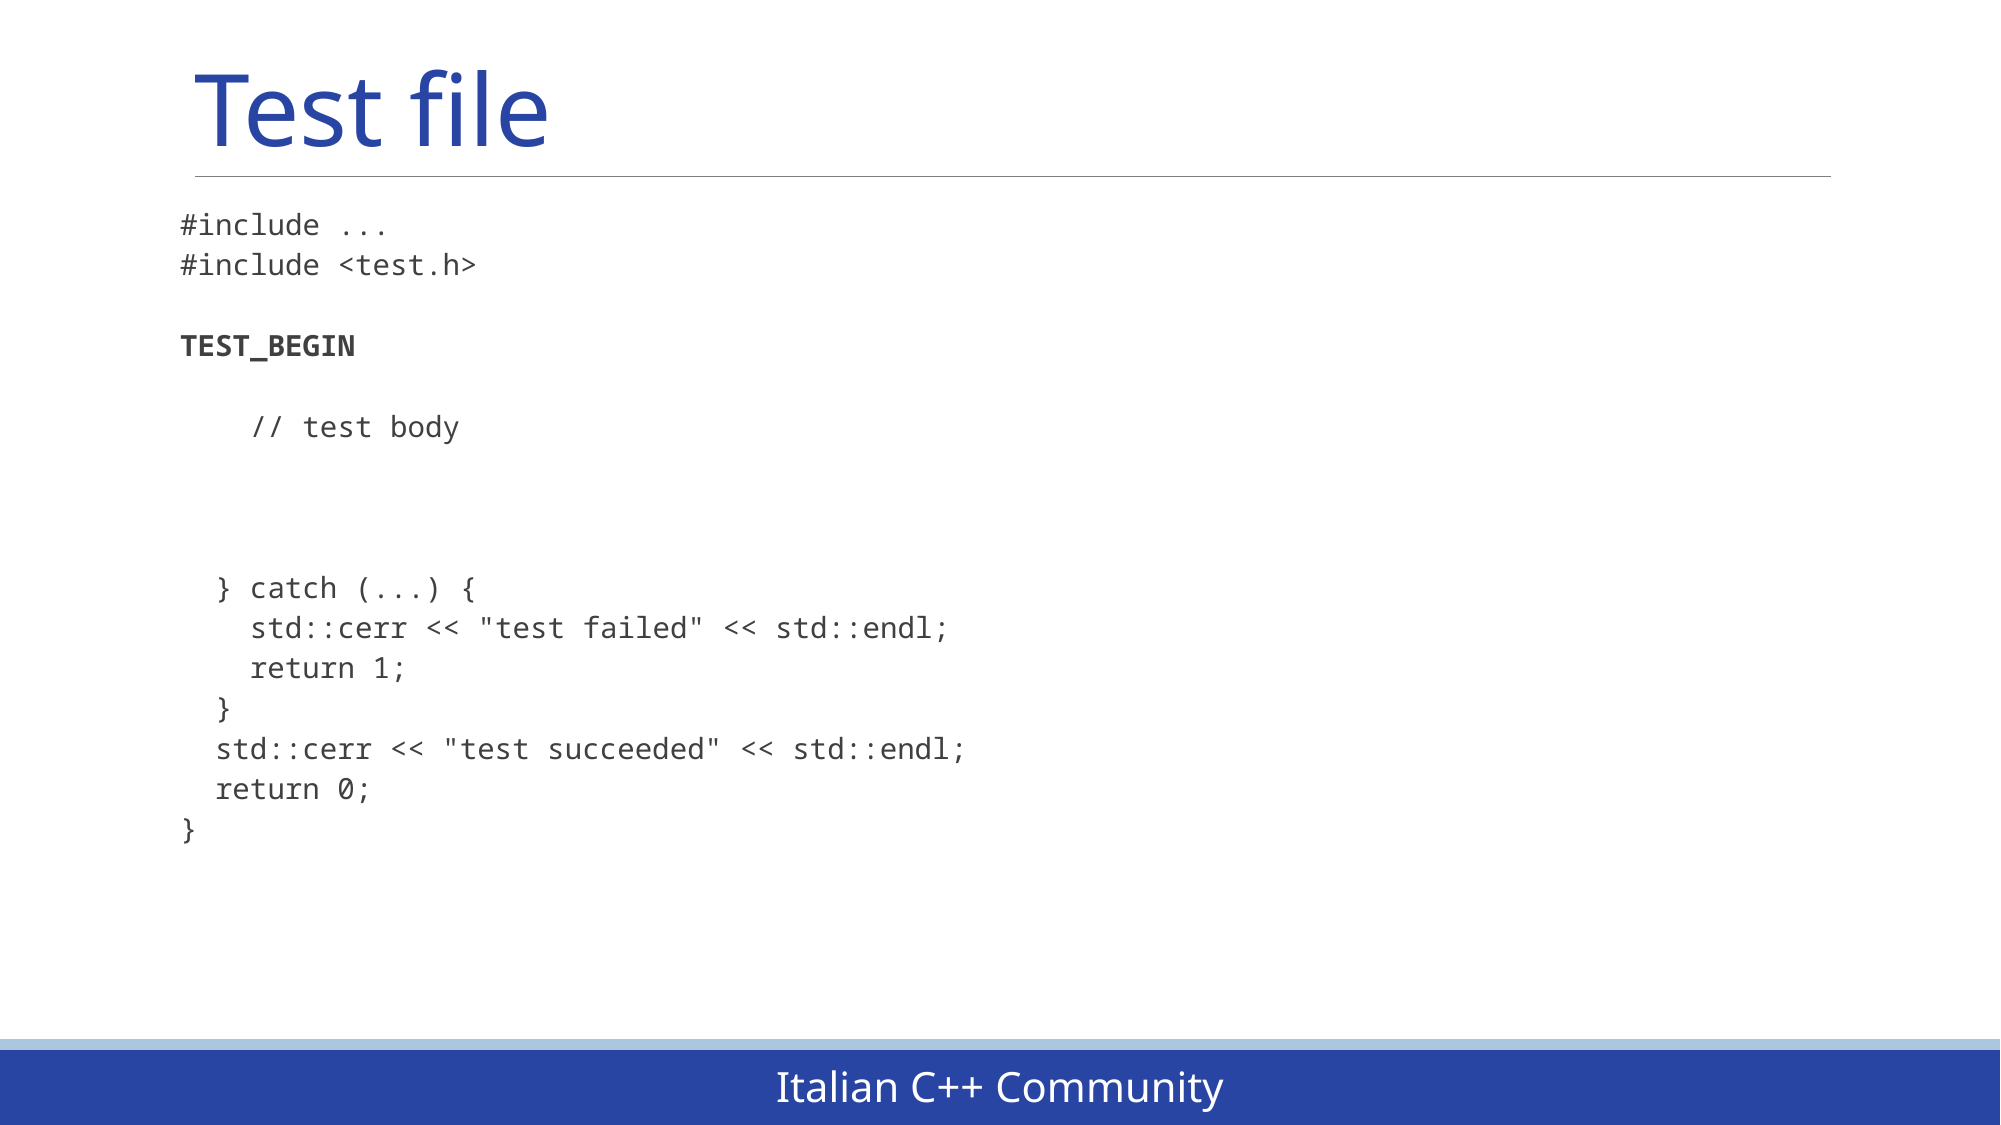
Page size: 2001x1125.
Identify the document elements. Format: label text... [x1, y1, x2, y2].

list #include ... #include <test.h> TEST_BEGIN // test body } catch (...) { std::cerr << "test failed" << std::endl; return 1; } std::cerr << "test succeeded" << std::endl; return 0; } [179, 202, 1949, 1011]
title Test file [179, 2, 1830, 175]
